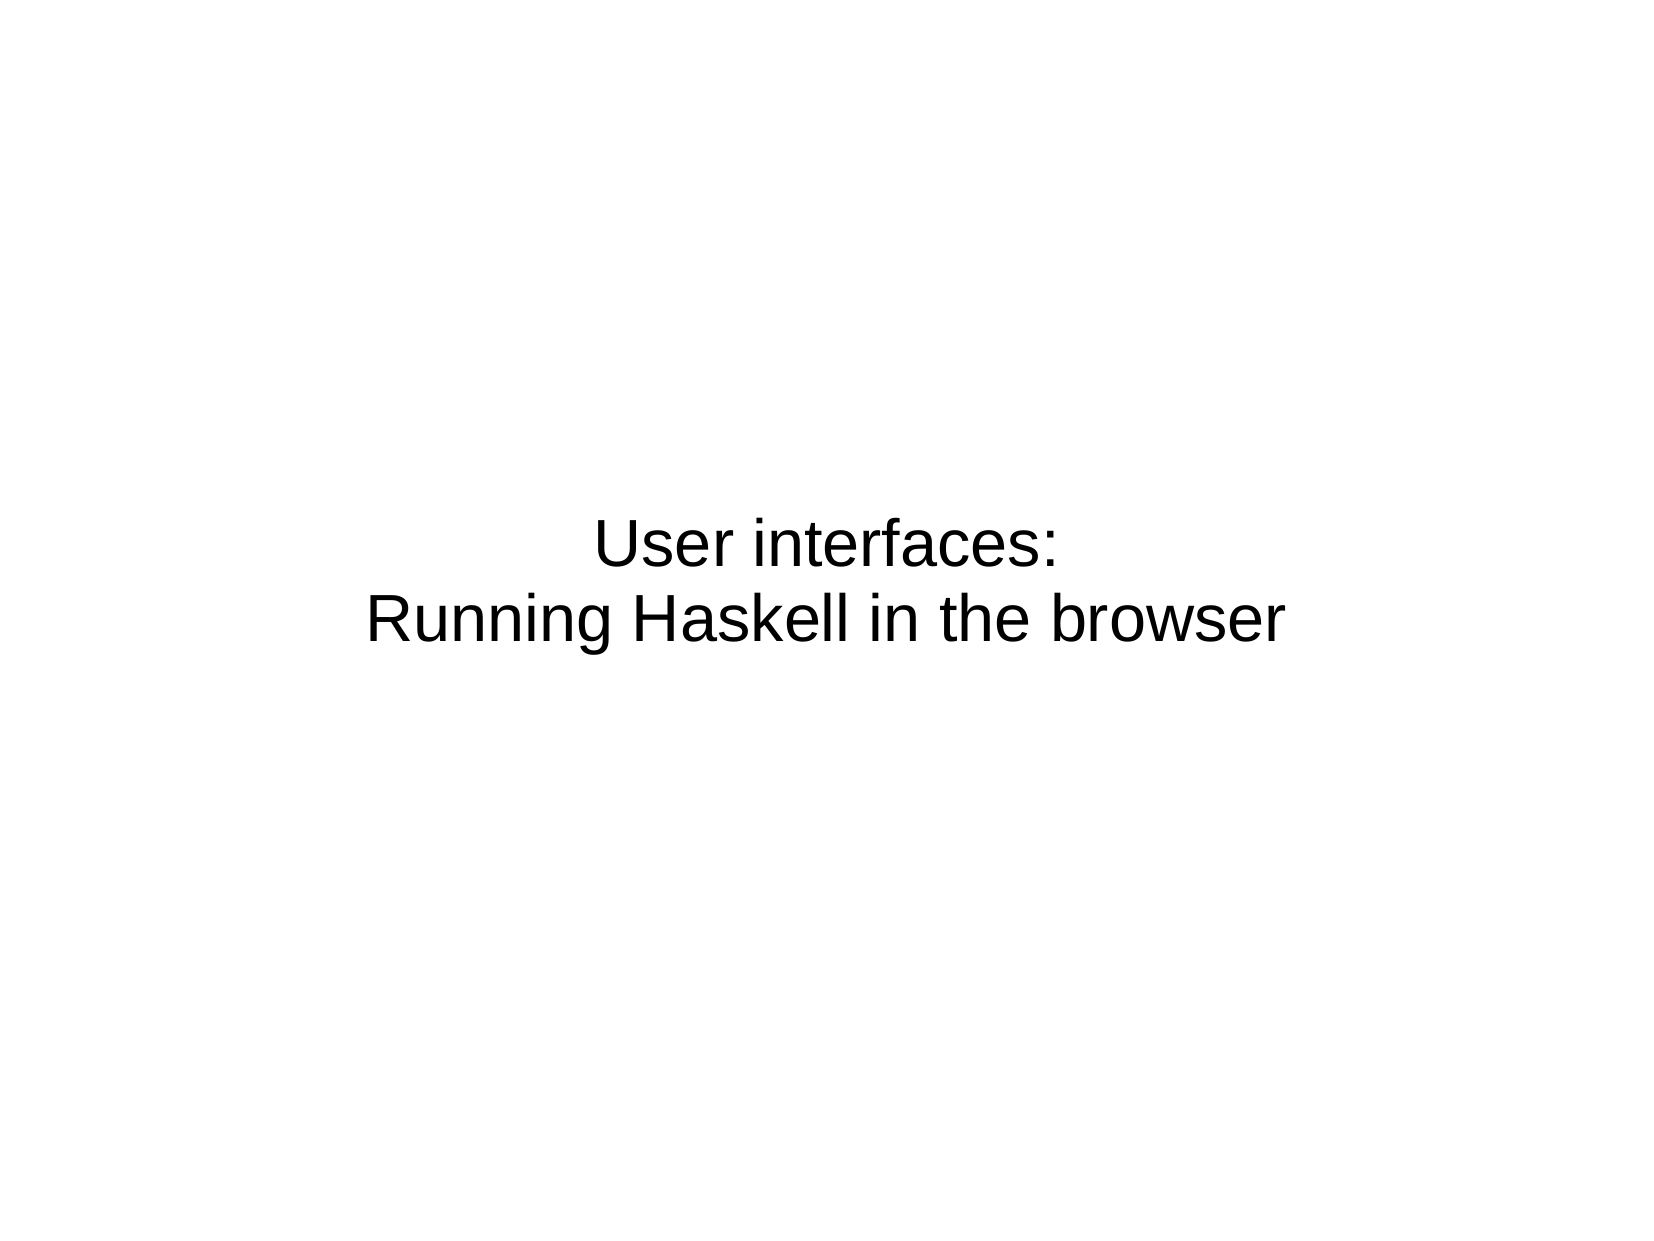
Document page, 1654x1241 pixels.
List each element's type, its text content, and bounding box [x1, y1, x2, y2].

subtitle User interfaces: Running Haskell in the browser [82, 31, 1571, 1130]
